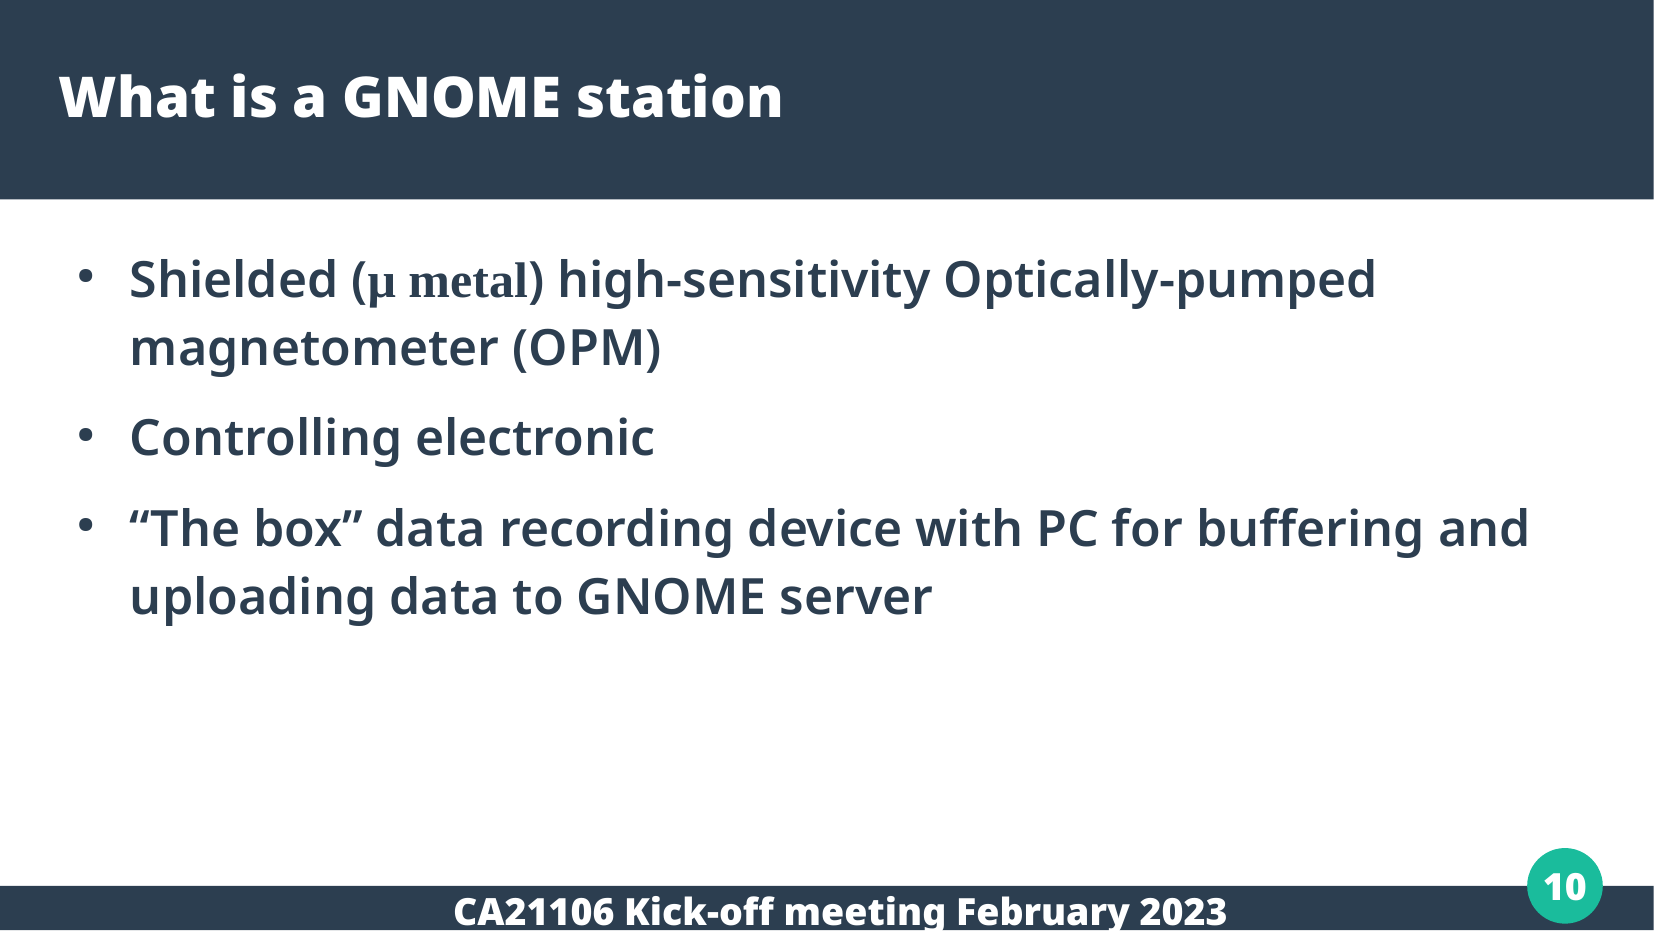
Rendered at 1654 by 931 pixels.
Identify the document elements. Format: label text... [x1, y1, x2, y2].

list Shielded (μ metal) high-sensitivity Optically-pumped magnetometer (OPM) Controlling electronic “The box” data recording device with PC for buffering and uploading data to GNOME server [59, 243, 1537, 864]
title What is a GNOME station [59, 37, 1595, 155]
